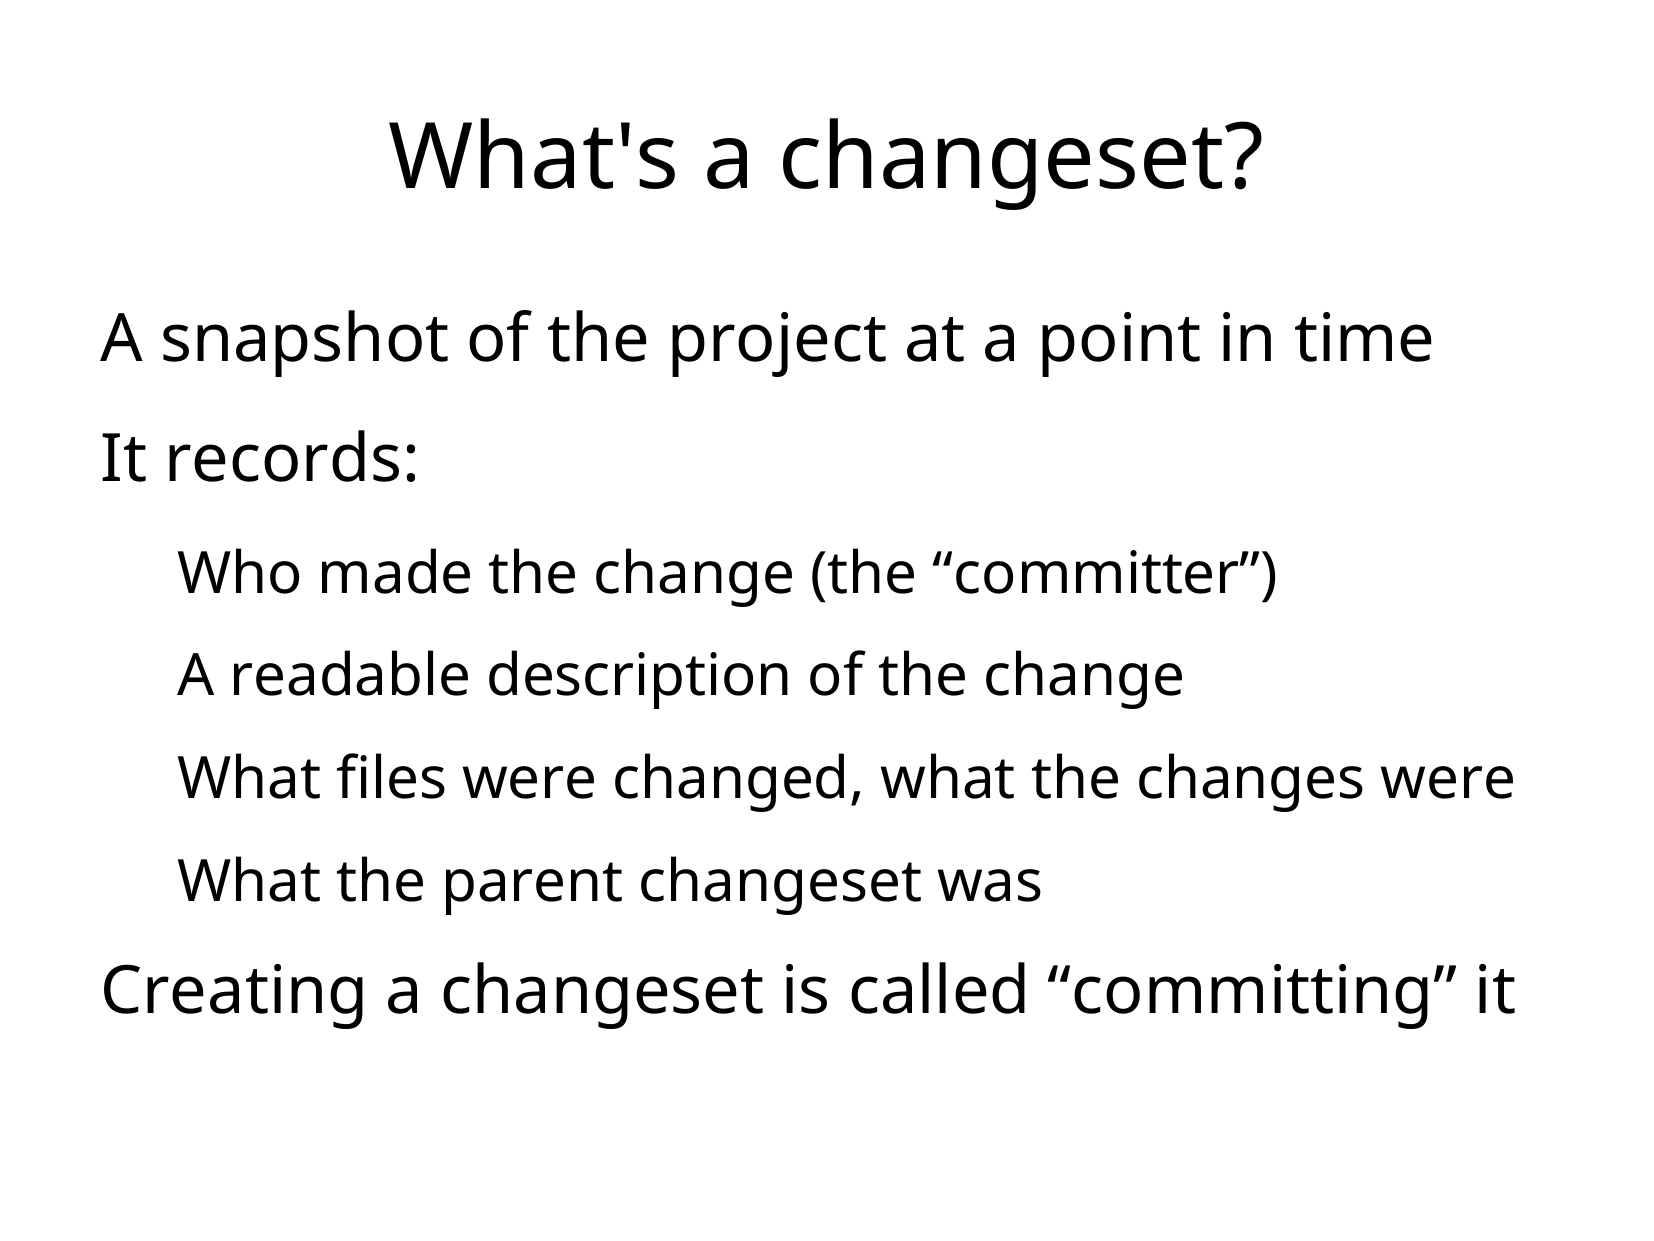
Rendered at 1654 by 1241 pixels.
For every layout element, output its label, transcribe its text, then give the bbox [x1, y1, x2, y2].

title What's a changeset? [82, 49, 1571, 257]
list A snapshot of the project at a point in time It records: Who made the change (the “committer”) A readable description of the change What files were changed, what the changes were What the parent changeset was Creating a changeset is called “committing” it [82, 290, 1571, 1109]
